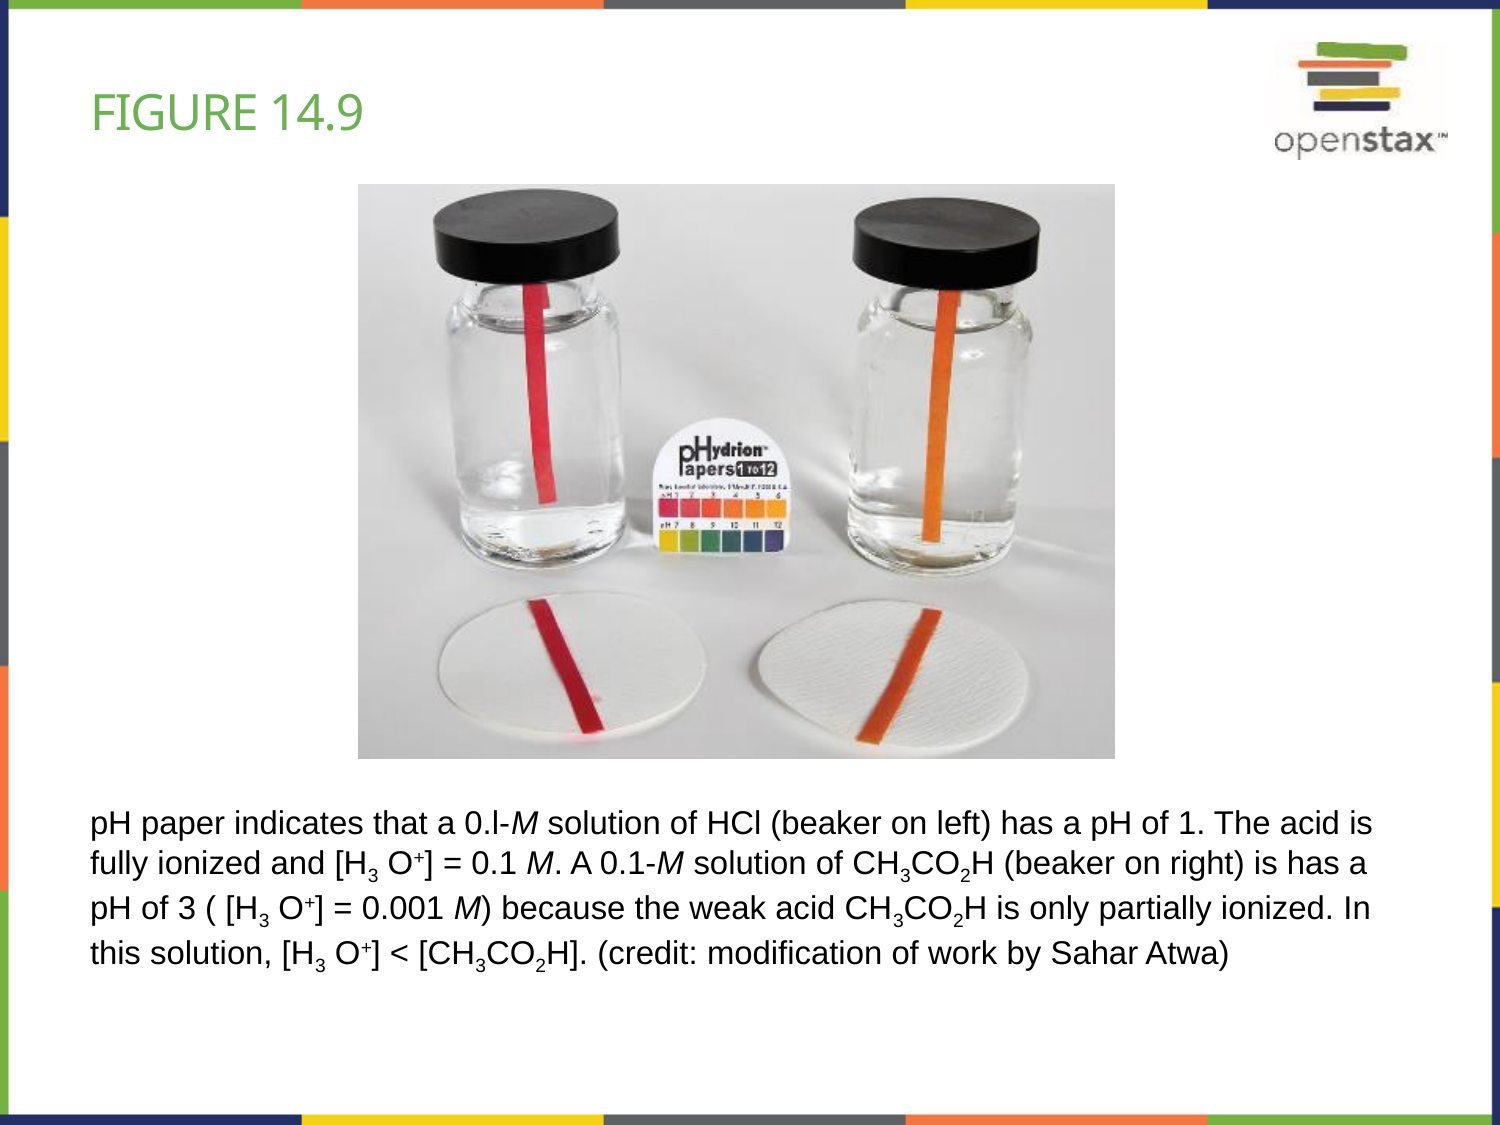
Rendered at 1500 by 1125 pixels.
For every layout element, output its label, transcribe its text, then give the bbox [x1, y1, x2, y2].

picture [0, 0, 1500, 1125]
list pH paper indicates that a 0.l-M solution of HCl (beaker on left) has a pH of 1. The acid is fully ionized and [H3 O+] = 0.1 M. A 0.1-M solution of CH3CO2H (beaker on right) is has a pH of 3 ( [H3 O+] = 0.001 M) because the weak acid CH3CO2H is only partially ionized. In this solution, [H3 O+] < [CH3CO2H]. (credit: modification of work by Sahar Atwa) [75, 794, 1398, 986]
title Figure 14.9 [75, 39, 1398, 148]
